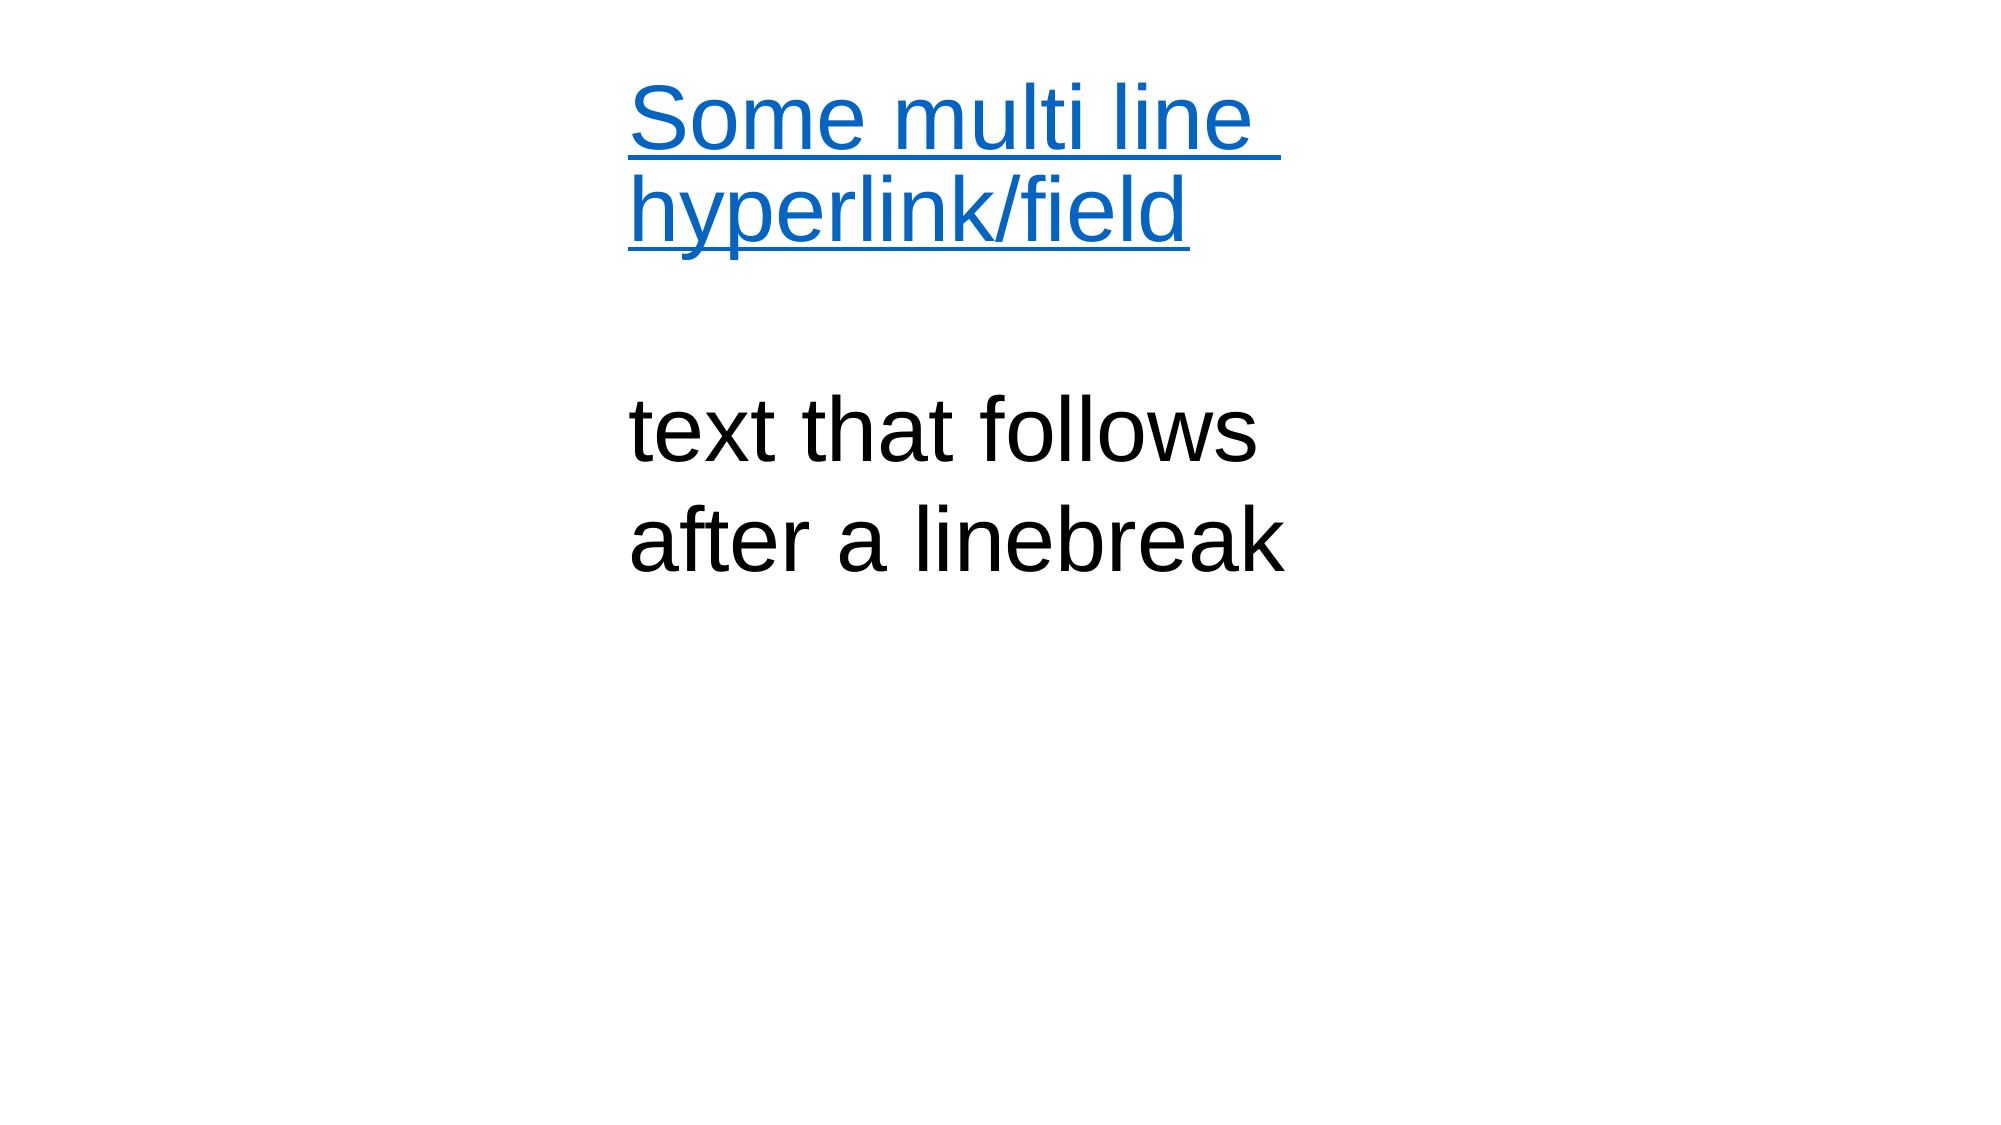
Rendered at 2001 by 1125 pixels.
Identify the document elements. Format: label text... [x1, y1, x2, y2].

text_box Some multi line hyperlink/field text that follows after a linebreak [613, 50, 1321, 506]
